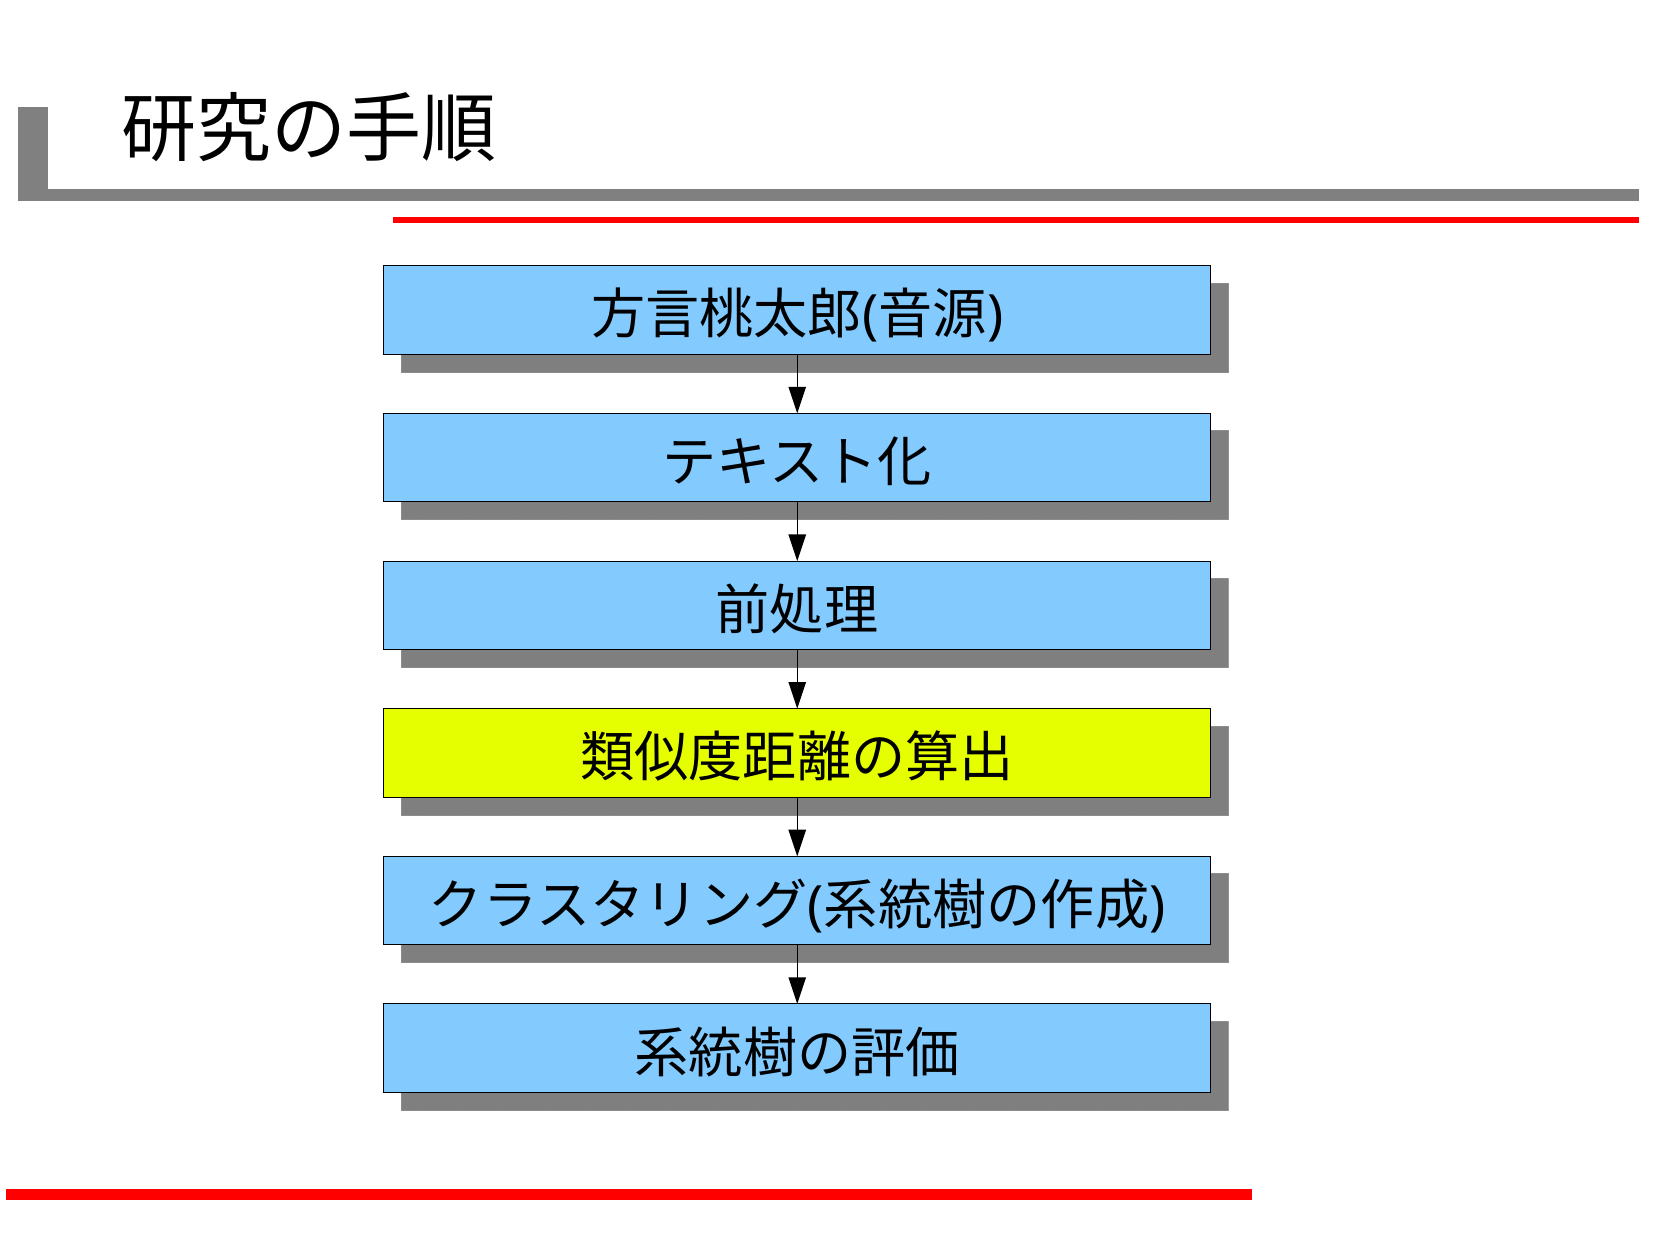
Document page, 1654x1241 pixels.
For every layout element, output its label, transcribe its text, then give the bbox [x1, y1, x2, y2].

text_box クラスタリング(系統樹の作成) [383, 856, 1211, 945]
text_box 類似度距離の算出 [383, 708, 1211, 798]
text_box 前処理 [383, 561, 1211, 650]
title 研究の手順 [121, 18, 1534, 226]
text_box 方言桃太郎(音源) [383, 265, 1211, 355]
text_box テキスト化 [383, 413, 1211, 502]
text_box 系統樹の評価 [383, 1003, 1211, 1093]
